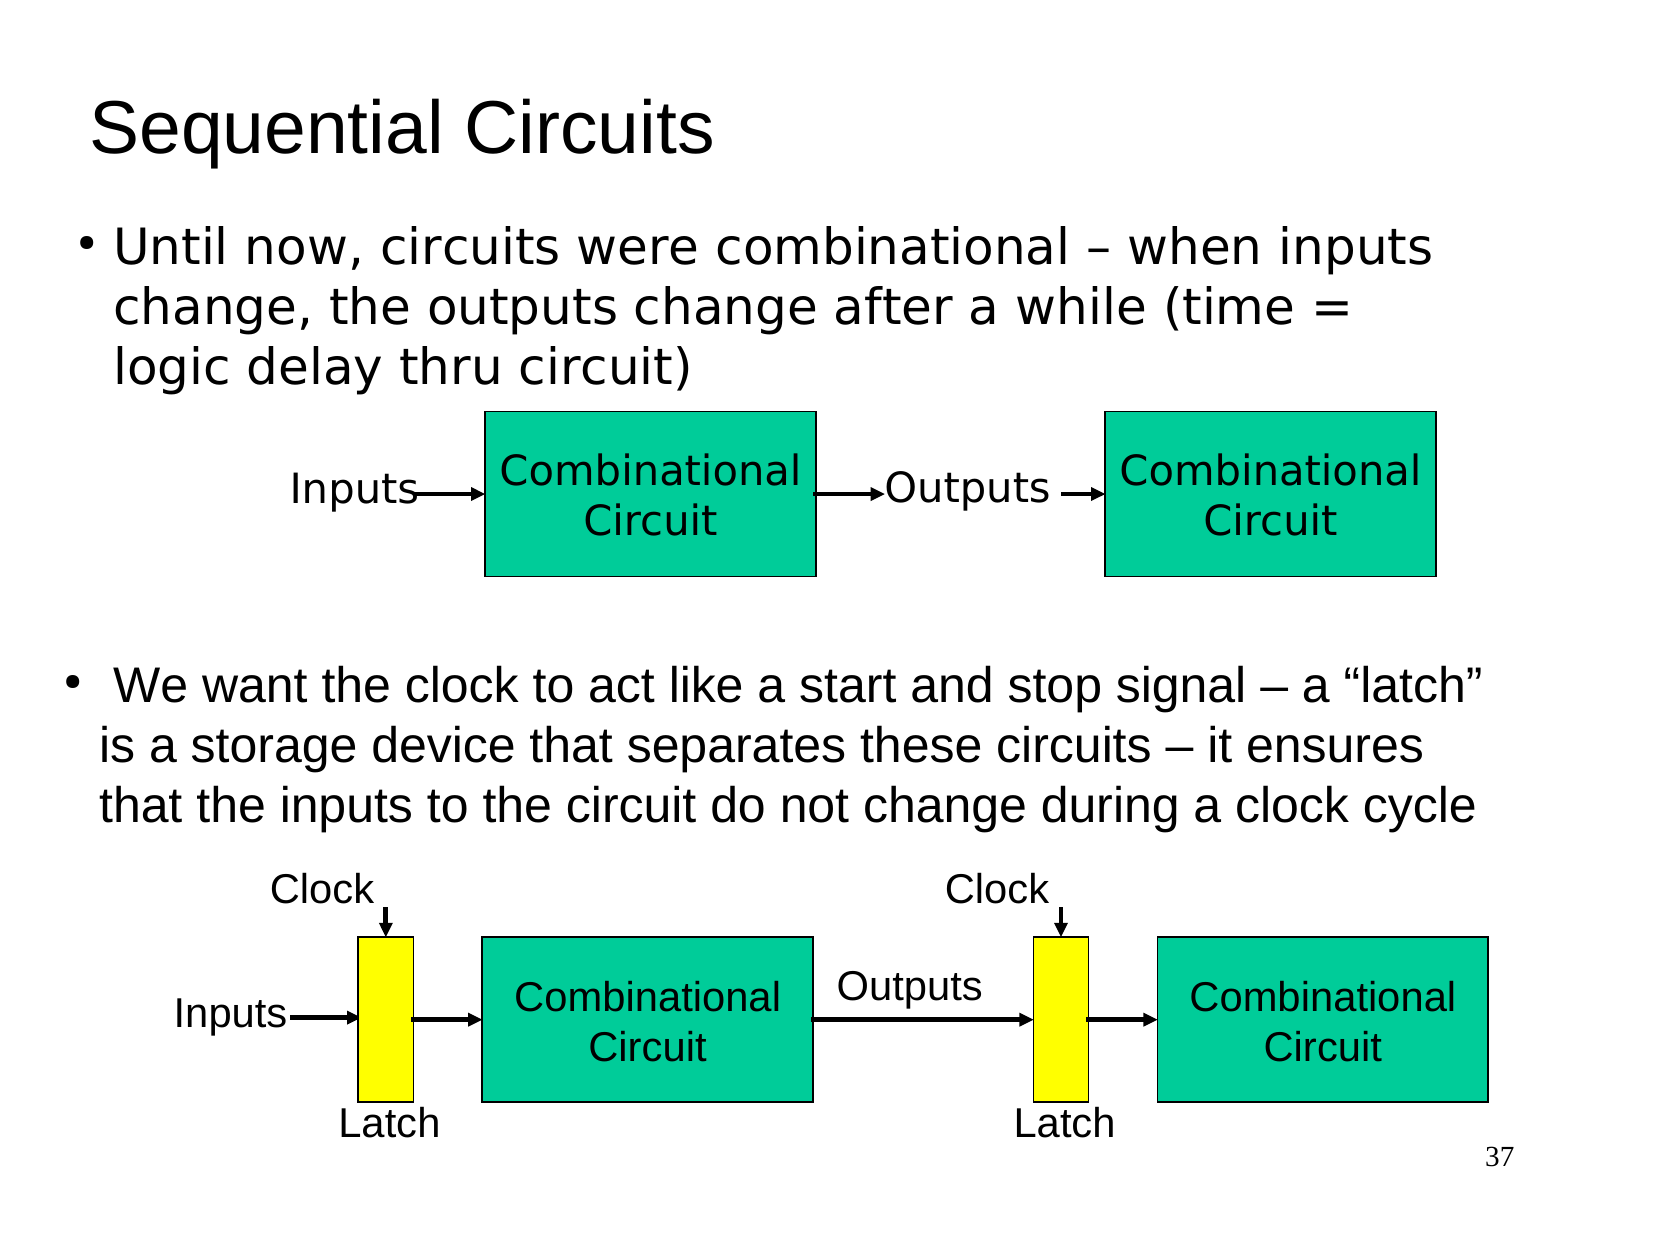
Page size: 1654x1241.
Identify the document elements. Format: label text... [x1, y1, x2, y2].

text_box Combinational Circuit [1157, 936, 1489, 1103]
text_box Outputs [869, 452, 1066, 519]
text_box [1033, 936, 1089, 1088]
text_box Clock [255, 854, 390, 920]
text_box Clock [930, 854, 1065, 920]
text_box Inputs [158, 978, 303, 1044]
text_box Inputs [274, 454, 435, 521]
text_box Combinational Circuit [482, 936, 813, 1103]
text_box Latch [323, 1088, 456, 1155]
text_box We want the clock to act like a start and stop signal – a “latch” is a storage device that separates these circuits – it ensures that the inputs to the circuit do not change during a clock cycle [48, 645, 1527, 841]
text_box Combinational Circuit [1105, 411, 1436, 577]
text_box Latch [998, 1088, 1131, 1155]
text_box Until now, circuits were combinational – when inputs change, the outputs change after a while (time = logic delay thru circuit) [63, 206, 1489, 282]
text_box Outputs [821, 950, 998, 1017]
text_box Sequential Circuits [74, 71, 731, 177]
text_box <number> [1185, 1129, 1530, 1213]
text_box [358, 936, 414, 1088]
text_box Combinational Circuit [485, 411, 816, 577]
